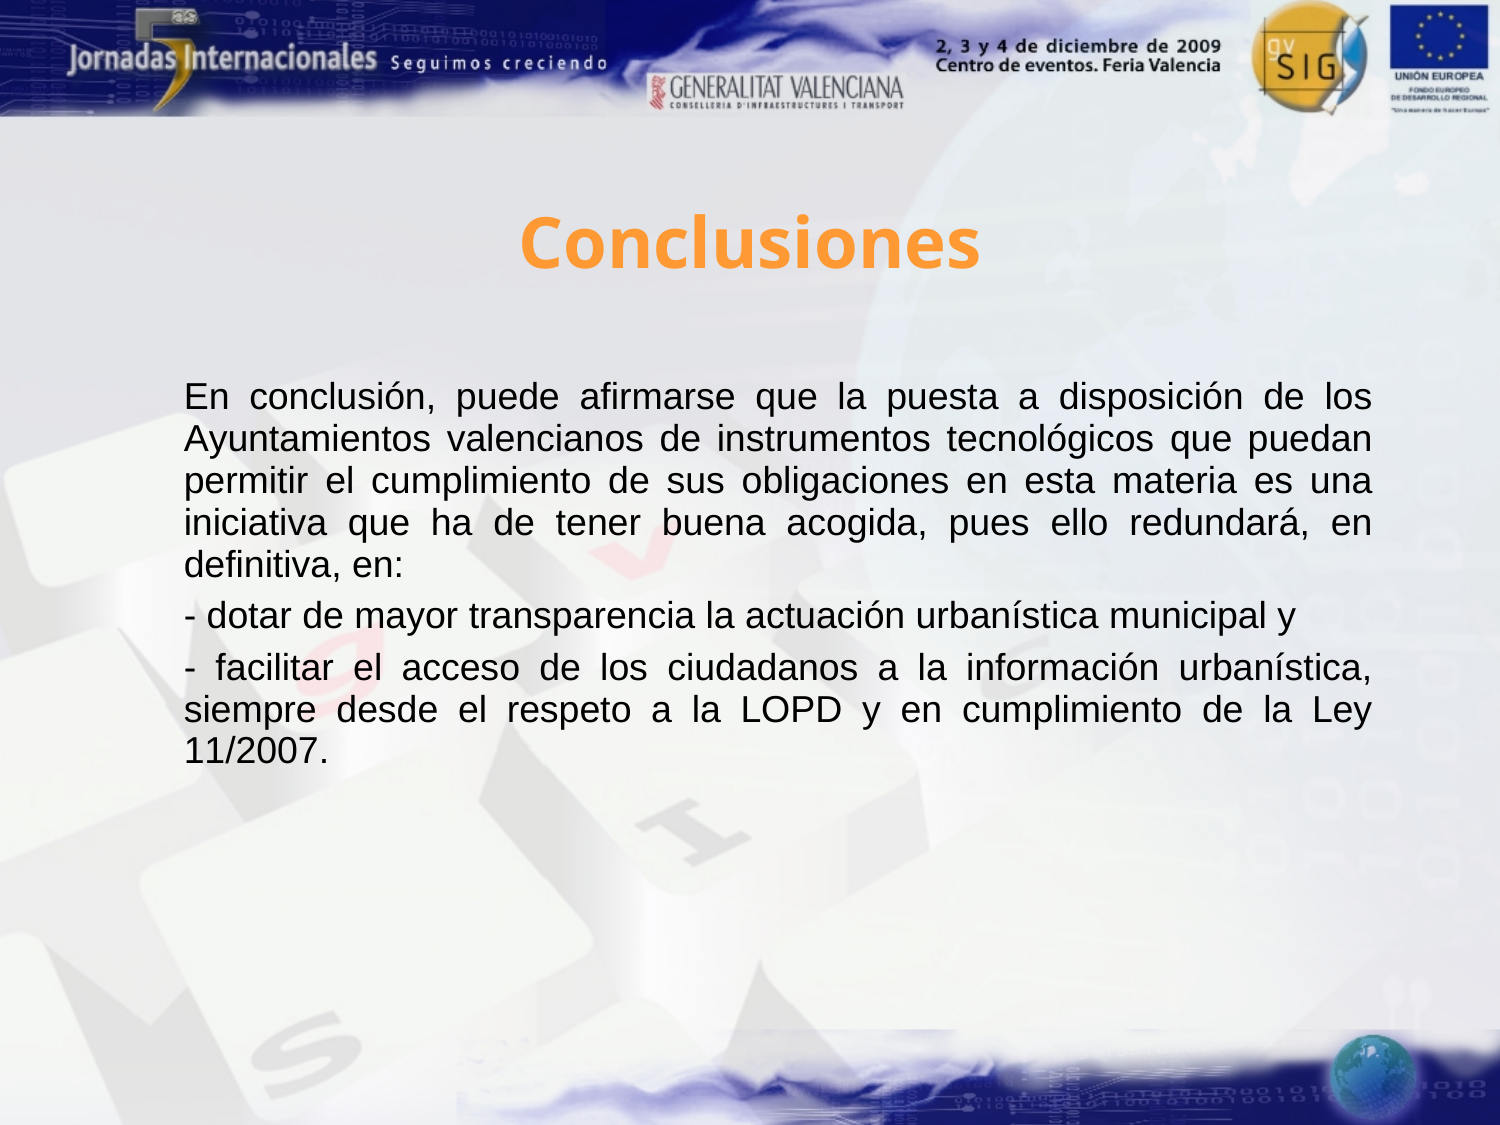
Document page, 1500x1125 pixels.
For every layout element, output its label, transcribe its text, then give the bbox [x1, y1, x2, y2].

picture [0, 0, 1500, 174]
list En conclusión, puede afirmarse que la puesta a disposición de los Ayuntamientos valencianos de instrumentos tecnológicos que puedan permitir el cumplimiento de sus obligaciones en esta materia es una iniciativa que ha de tener buena acogida, pues ello redundará, en definitiva, en: - dotar de mayor transparencia la actuación urbanística municipal y - facilitar el acceso de los ciudadanos a la información urbanística, siempre desde el respeto a la LOPD y en cumplimiento de la Ley 11/2007. [112, 367, 1388, 1044]
picture [0, 305, 1500, 1125]
text_box Conclusiones [0, 174, 1500, 305]
